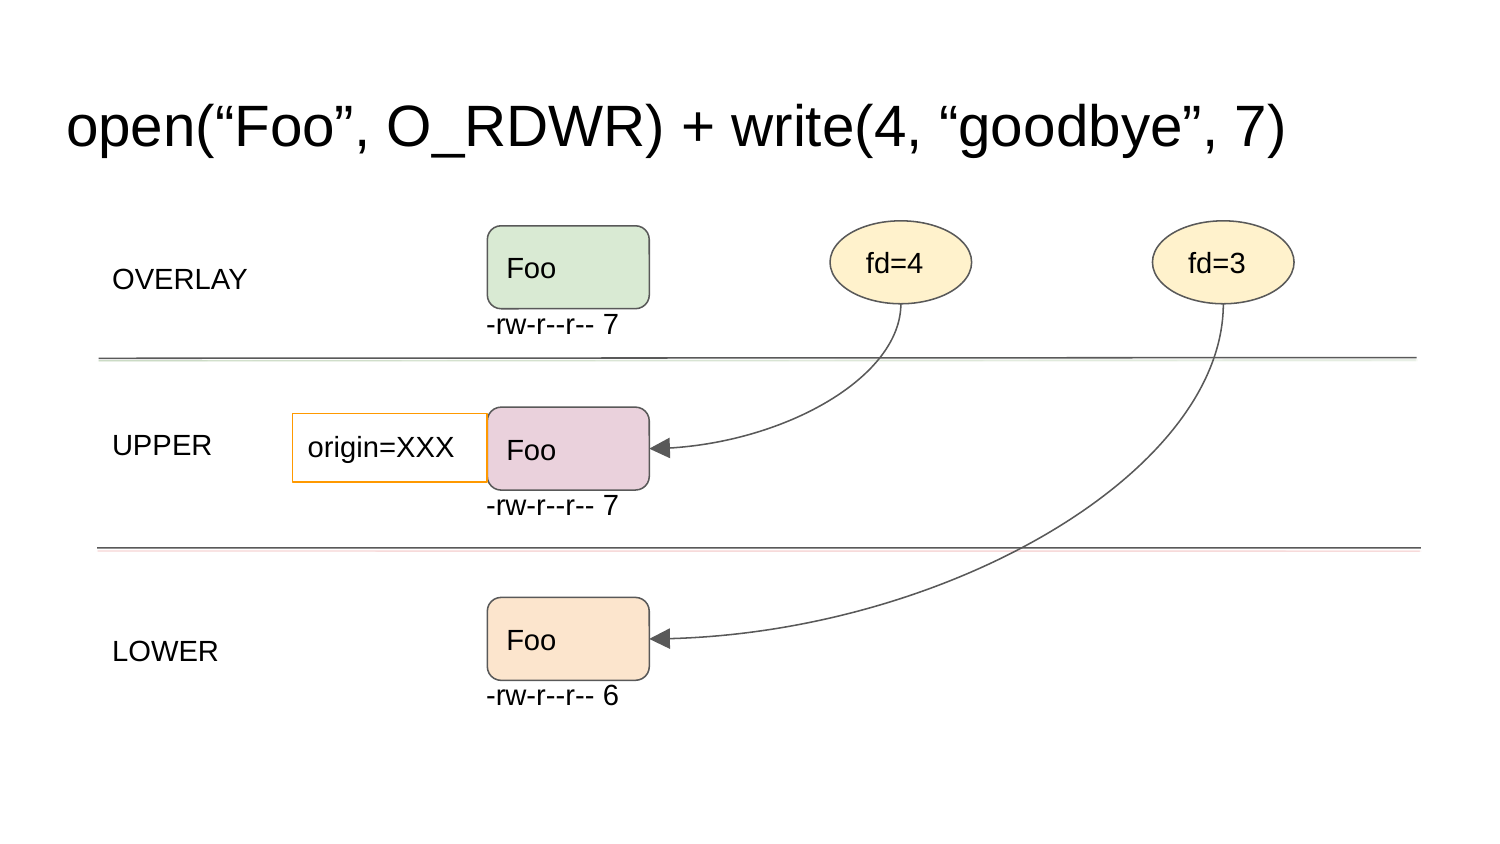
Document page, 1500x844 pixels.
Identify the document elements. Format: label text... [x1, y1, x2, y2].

text_box origin=XXX [292, 413, 488, 483]
title open(“Foo”, O_RDWR) + write(4, “goodbye”, 7) [51, 72, 1449, 167]
text_box fd=3 [1152, 220, 1295, 304]
text_box fd=4 [830, 220, 972, 304]
text_box -rw-r--r-- 6 [470, 661, 666, 720]
text_box -rw-r--r-- 7 [470, 471, 666, 529]
text_box UPPER [97, 411, 332, 495]
text_box OVERLAY [97, 245, 332, 329]
text_box Foo [487, 597, 650, 661]
text_box Foo [487, 225, 650, 289]
text_box Foo [488, 407, 650, 471]
text_box LOWER [97, 616, 332, 700]
text_box -rw-r--r-- 7 [470, 289, 666, 348]
